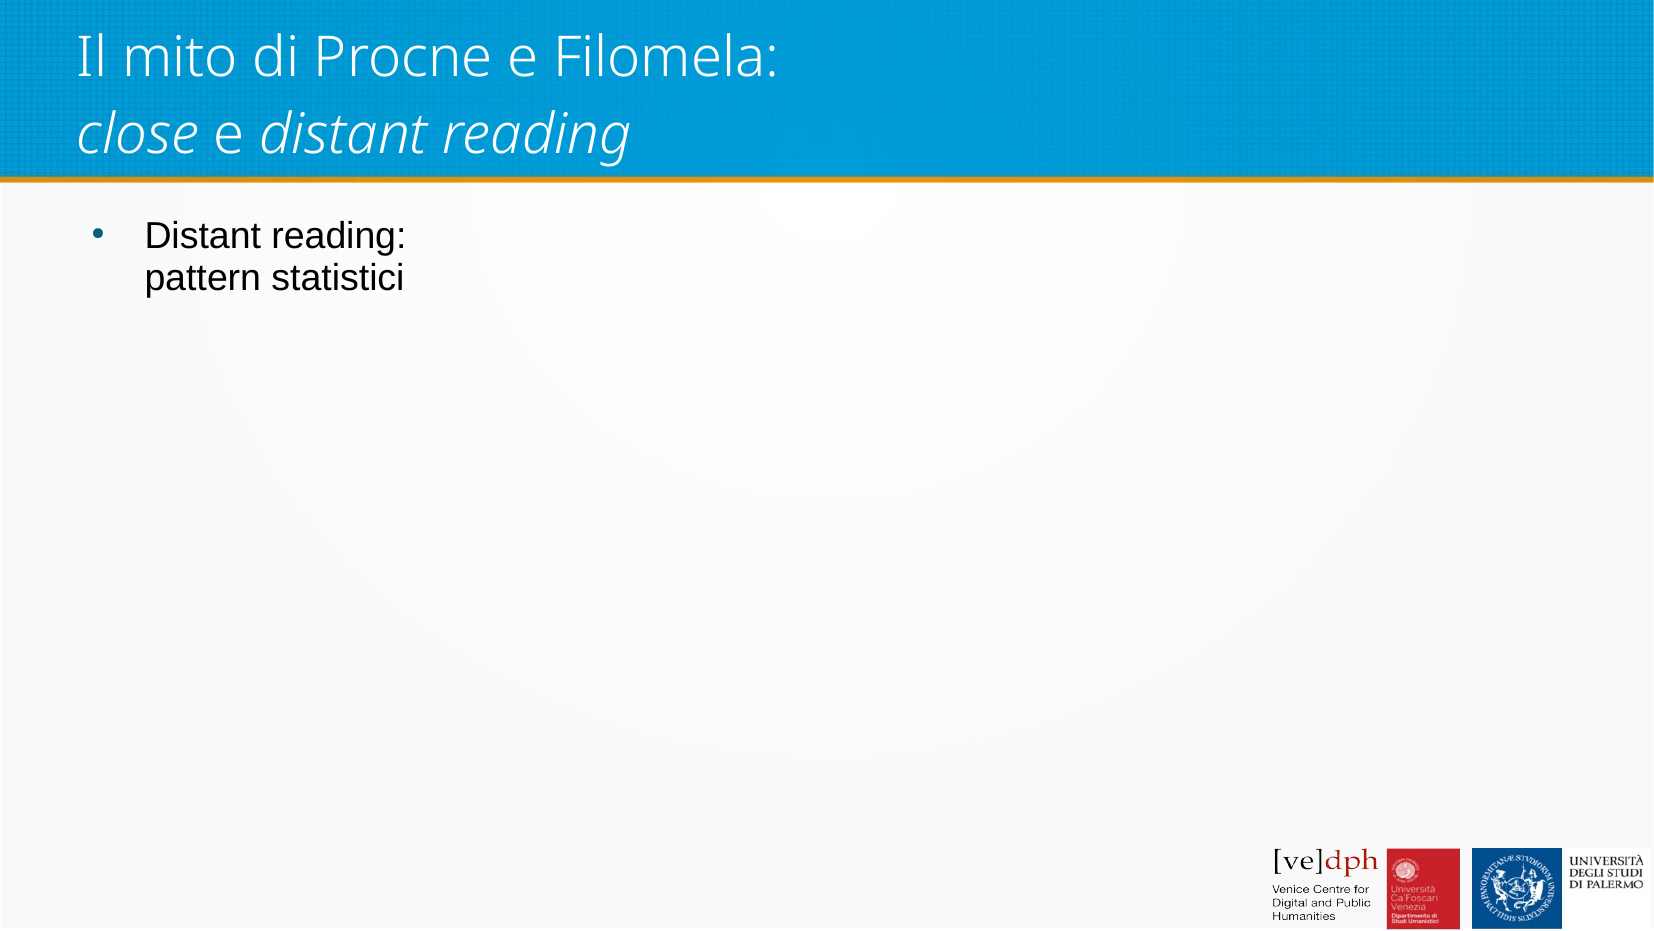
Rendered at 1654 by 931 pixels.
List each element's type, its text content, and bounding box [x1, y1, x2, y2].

picture [0, 175, 1654, 931]
title Il mito di Procne e Filomela: close e distant reading [76, 14, 1565, 171]
text_box Distant reading: pattern statistici [59, 206, 839, 827]
